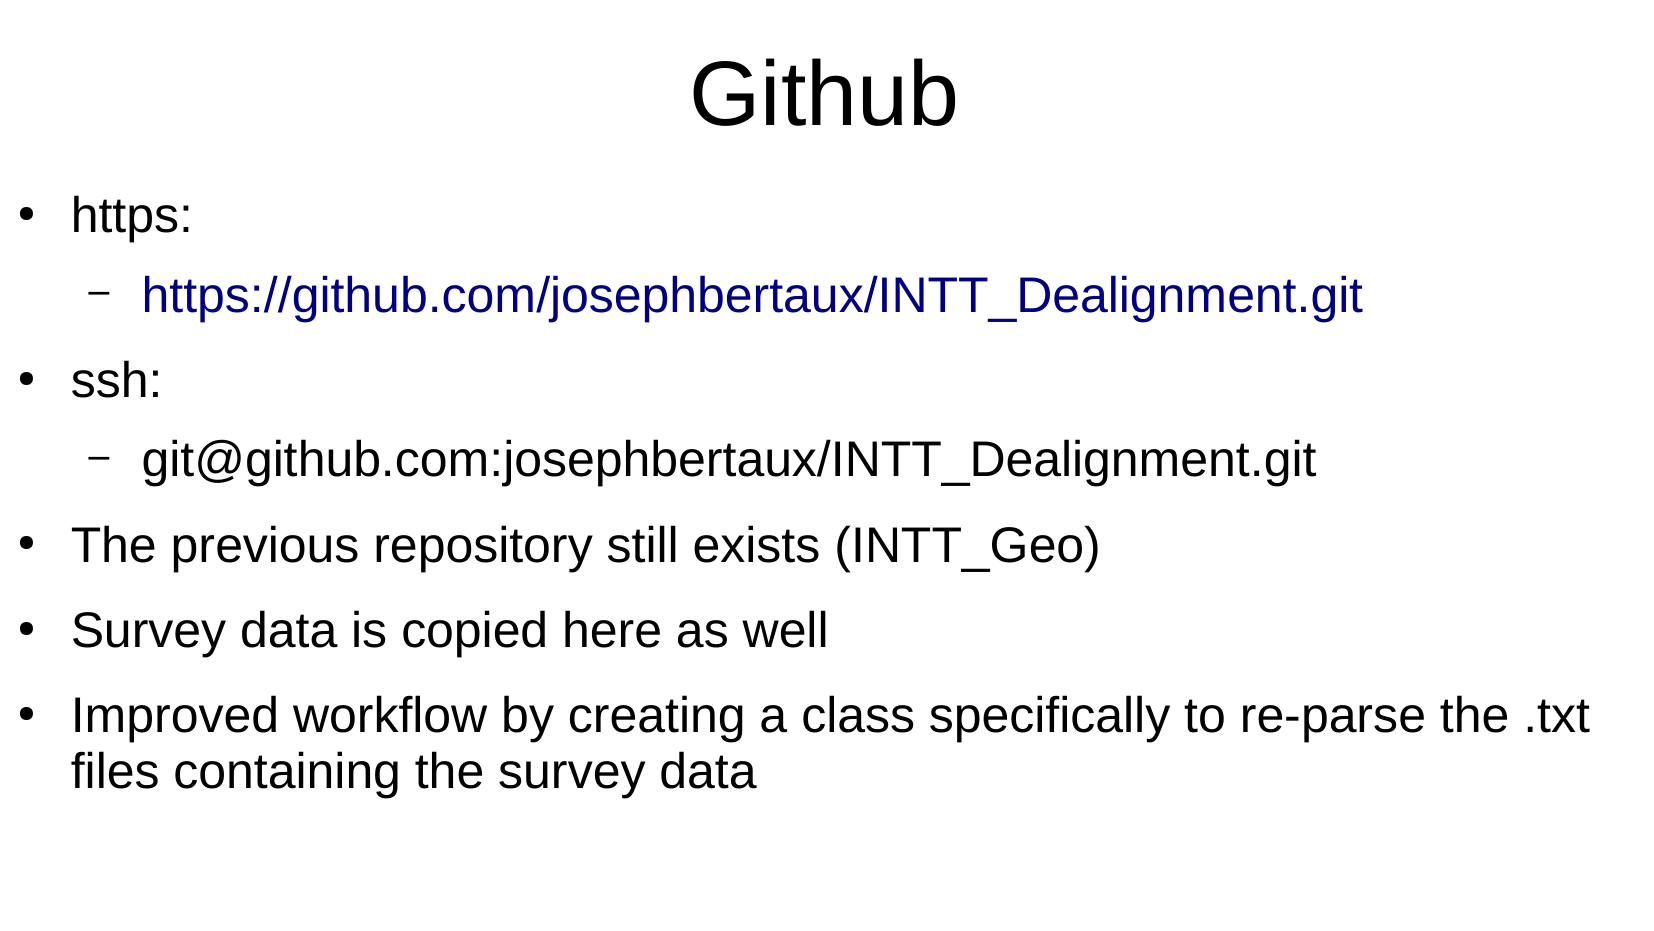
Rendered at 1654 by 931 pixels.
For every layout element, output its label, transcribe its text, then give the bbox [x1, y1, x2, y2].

list https: https://github.com/josephbertaux/INTT_Dealignment.git ssh: git@github.com:josephbertaux/INTT_Dealignment.git The previous repository still exists (INTT_Geo) Survey data is copied here as well Improved workflow by creating a class specifically to re-parse the .txt files containing the survey data [0, 187, 1654, 931]
title Github [0, 0, 1651, 187]
